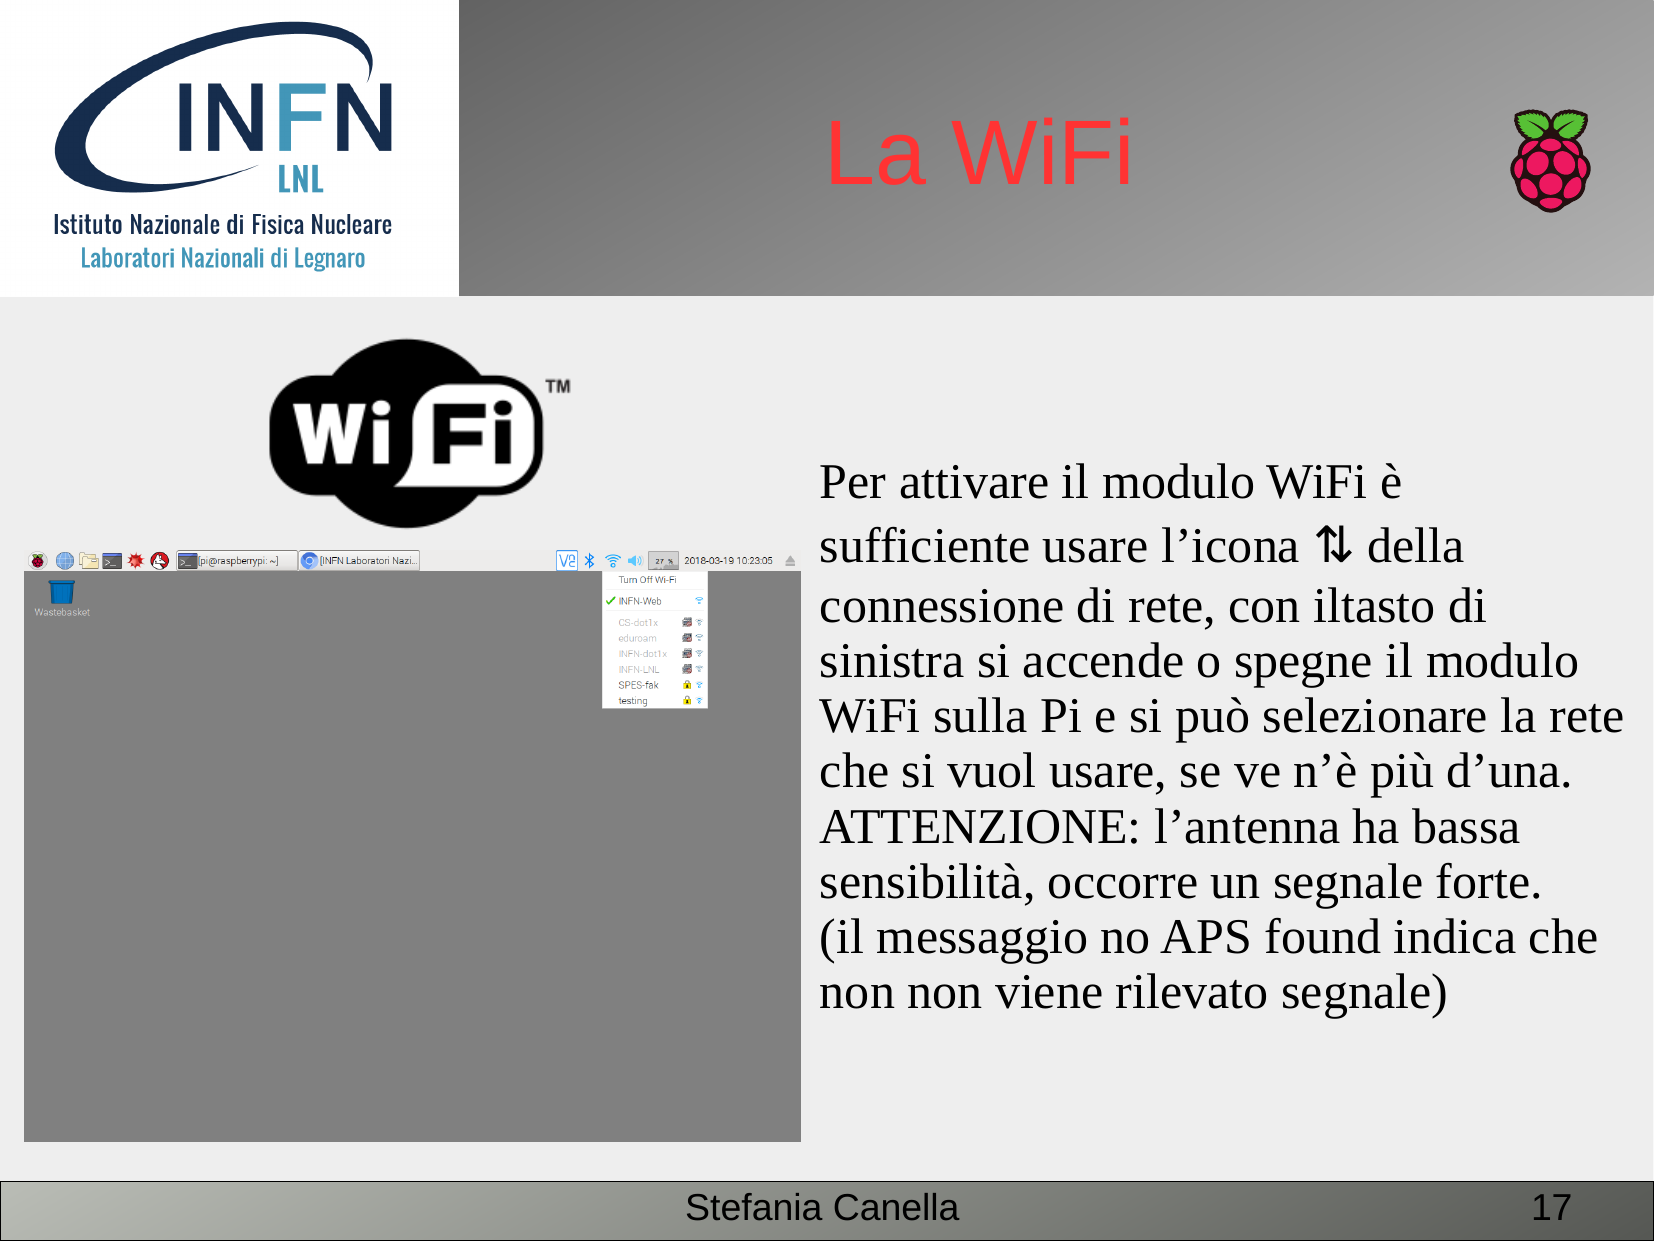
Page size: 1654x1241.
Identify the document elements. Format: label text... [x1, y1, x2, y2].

text_box [984, 1181, 1516, 1241]
text_box [459, 0, 1654, 296]
text_box <number> [1516, 1178, 1654, 1241]
picture [240, 332, 585, 536]
title La WiFi [459, 49, 1571, 257]
text_box Per attivare il modulo WiFi è sufficiente usare l’icona ⇅ della connessione di rete, con iltasto di sinistra si accende o spegne il modulo WiFi sulla Pi e si può selezionare la rete che si vuol usare, se ve n’è più d’una. ATTENZIONE: l’antenna ha bassa sensibilità, occorre un segnale forte. (il messaggio no APS found indica che non non viene rilevato segnale) [819, 396, 1626, 1077]
picture [0, 0, 459, 297]
picture [24, 550, 801, 1142]
text_box [0, 1181, 670, 1241]
text_box Stefania Canella [670, 1178, 984, 1241]
